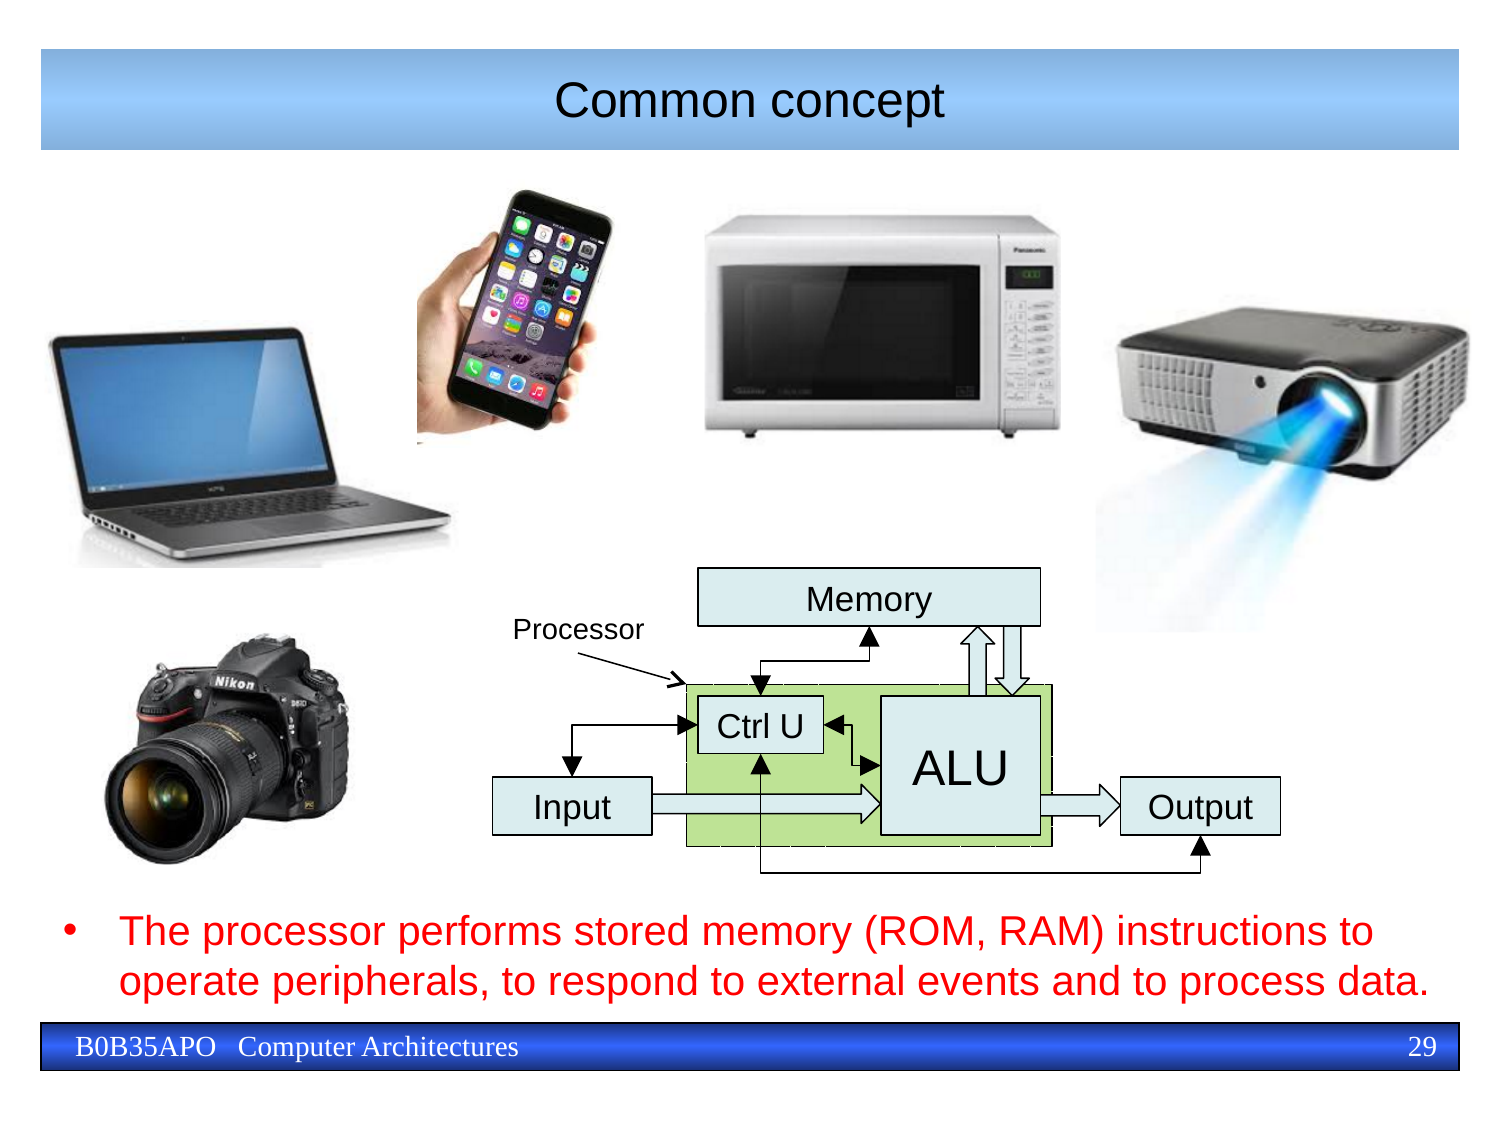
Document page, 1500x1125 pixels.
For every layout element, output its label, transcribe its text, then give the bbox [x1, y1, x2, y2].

text_box Output [1120, 777, 1281, 835]
picture [101, 623, 357, 872]
text_box [761, 626, 1121, 847]
picture [695, 182, 1078, 472]
text_box [652, 726, 760, 847]
text_box Memory [698, 568, 1041, 626]
text_box The processor performs stored memory (ROM, RAM) instructions to operate peripherals, to respond to external events and to process data. [48, 896, 1471, 1012]
picture [1082, 271, 1487, 648]
text_box Processor [492, 602, 666, 654]
text_box Input [492, 777, 652, 835]
title Common concept [41, 49, 1459, 150]
text_box Ctrl U [698, 695, 824, 754]
text_box ALU [880, 695, 1041, 835]
text_box [686, 684, 759, 724]
picture [37, 179, 653, 568]
